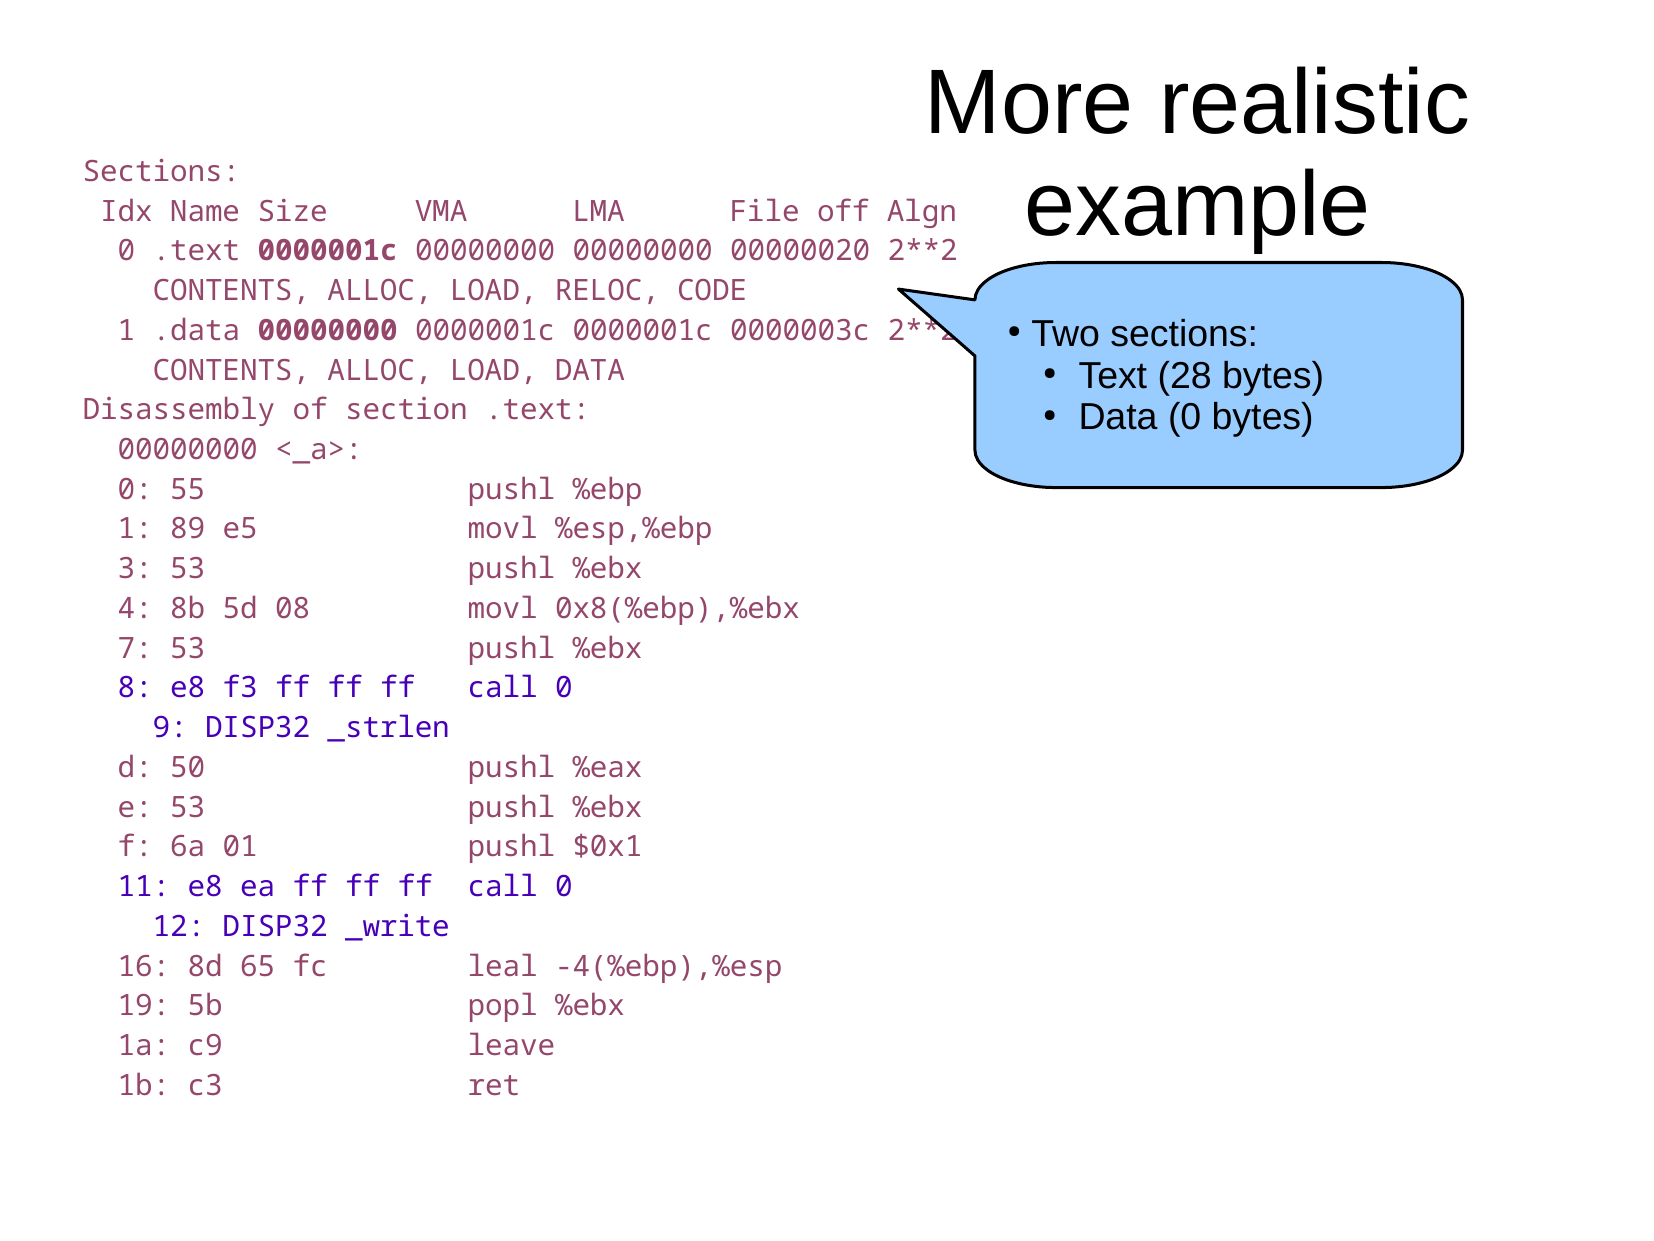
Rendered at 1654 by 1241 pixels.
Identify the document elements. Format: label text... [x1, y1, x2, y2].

list Sections: Idx Name Size VMA LMA File off Algn 0 .text 0000001c 00000000 00000000 00000020 2**2 CONTENTS, ALLOC, LOAD, RELOC, CODE 1 .data 00000000 0000001c 0000001c 0000003c 2**2 CONTENTS, ALLOC, LOAD, DATA Disassembly of section .text: 00000000 <_a>: 0: 55 pushl %ebp 1: 89 e5 movl %esp,%ebp 3: 53 pushl %ebx 4: 8b 5d 08 movl 0x8(%ebp),%ebx 7: 53 pushl %ebx 8: e8 f3 ff ff ff call 0 9: DISP32 _strlen d: 50 pushl %eax e: 53 pushl %ebx f: 6a 01 pushl $0x1 11: e8 ea ff ff ff call 0 12: DISP32 _write 16: 8d 65 fc leal -4(%ebp),%esp 19: 5b popl %ebx 1a: c9 leave 1b: c3 ret [82, 150, 1571, 1126]
title More realistic example [825, 49, 1571, 150]
text_box Two sections: Text (28 bytes) Data (0 bytes) [898, 262, 1463, 488]
